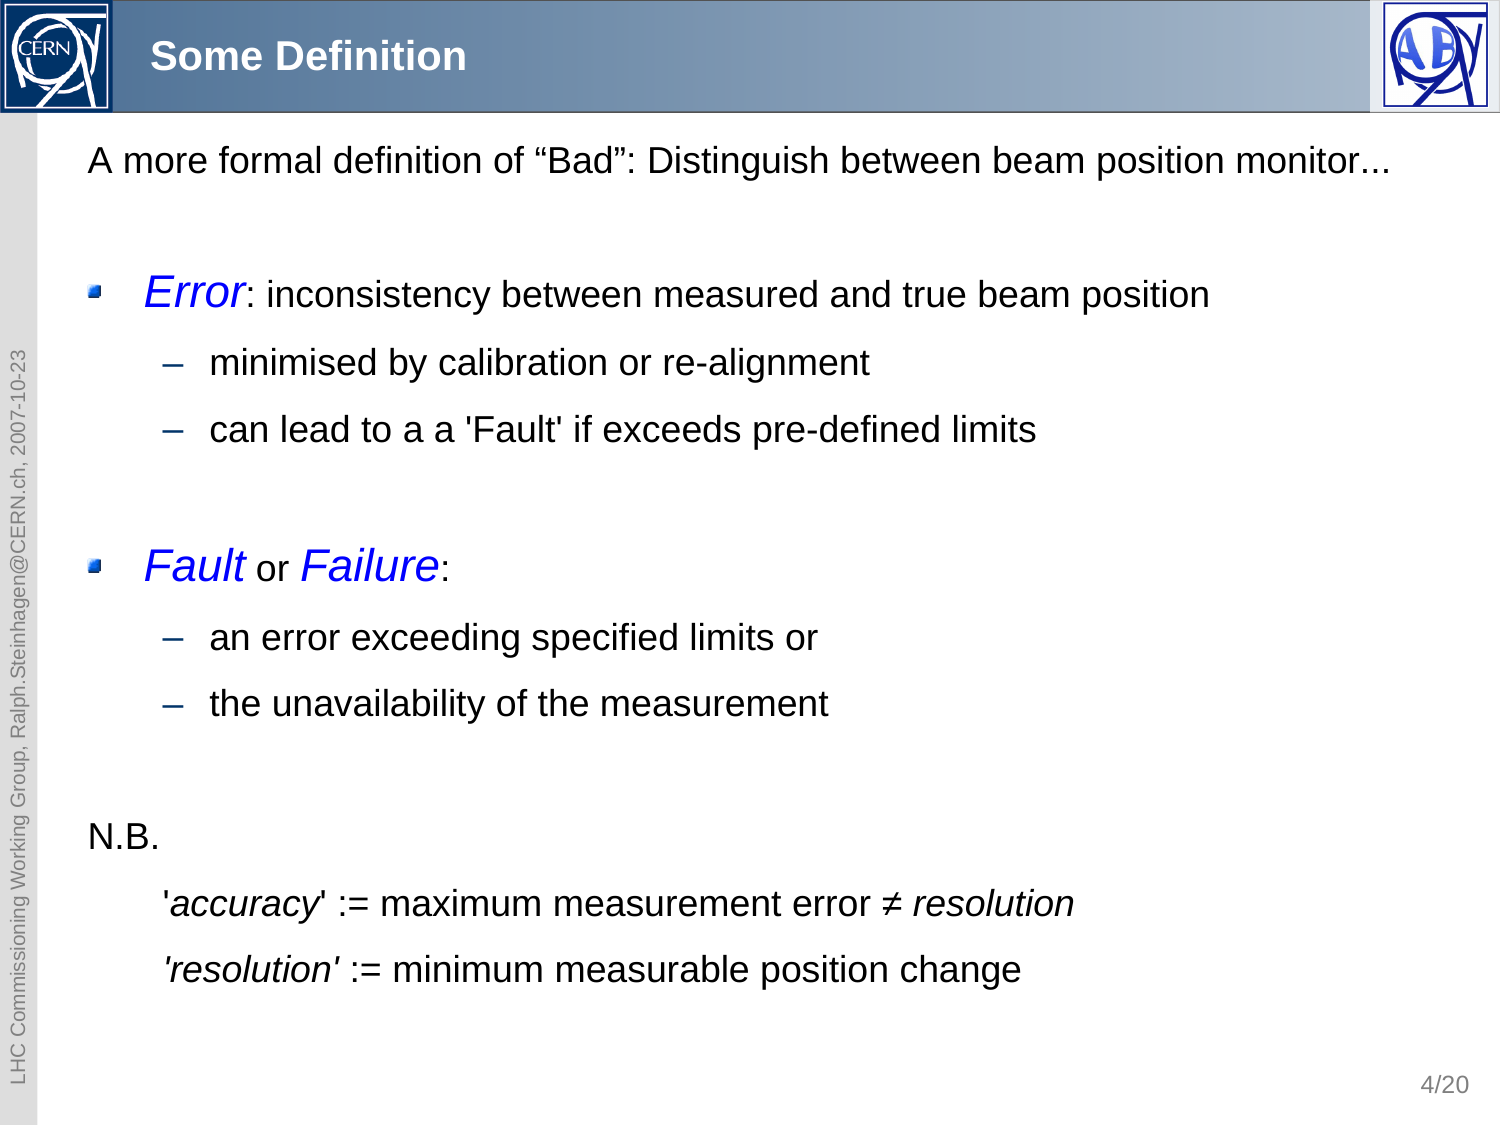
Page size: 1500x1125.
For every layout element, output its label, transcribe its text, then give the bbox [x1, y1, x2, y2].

picture [0, 0, 113, 113]
title Some Definition [150, 0, 1201, 113]
list A more formal definition of “Bad”: Distinguish between beam position monitor... Error: inconsistency between measured and true beam position minimised by calibration or re-alignment can lead to a a 'Fault' if exceeds pre-defined limits Fault or Failure: an error exceeding specified limits or the unavailability of the measurement N.B. 'accuracy' := maximum measurement error ≠ resolution 'resolution' := minimum measurable position change [87, 137, 1438, 1030]
picture [1382, 1, 1489, 108]
